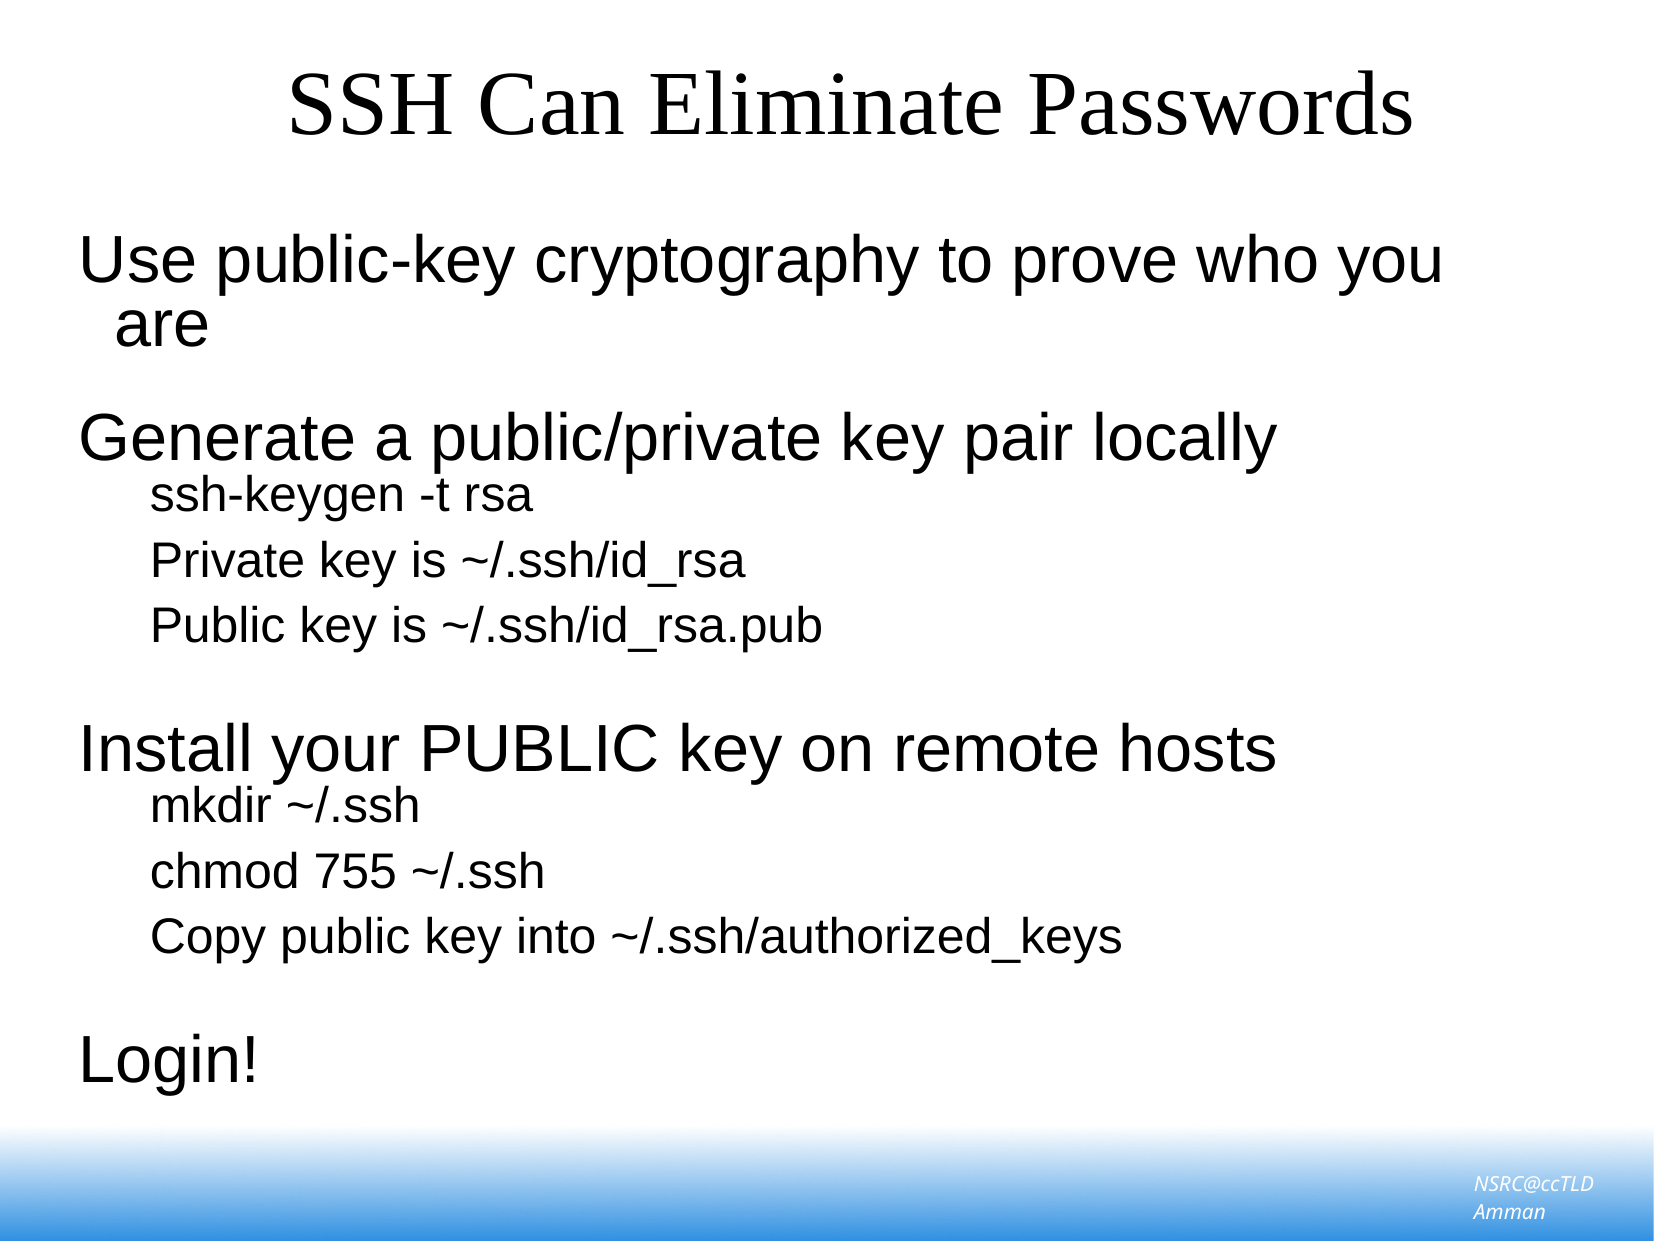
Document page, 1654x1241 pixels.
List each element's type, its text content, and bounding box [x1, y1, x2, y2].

list Use public-key cryptography to prove who you are Generate a public/private key pair locally ssh-keygen -t rsa Private key is ~/.ssh/id_rsa Public key is ~/.ssh/id_rsa.pub Install your PUBLIC key on remote hosts mkdir ~/.ssh chmod 755 ~/.ssh Copy public key into ~/.ssh/authorized_keys Login! [43, 230, 1522, 1133]
picture [0, 1124, 1654, 1241]
title SSH Can Eliminate Passwords [65, 52, 1638, 206]
